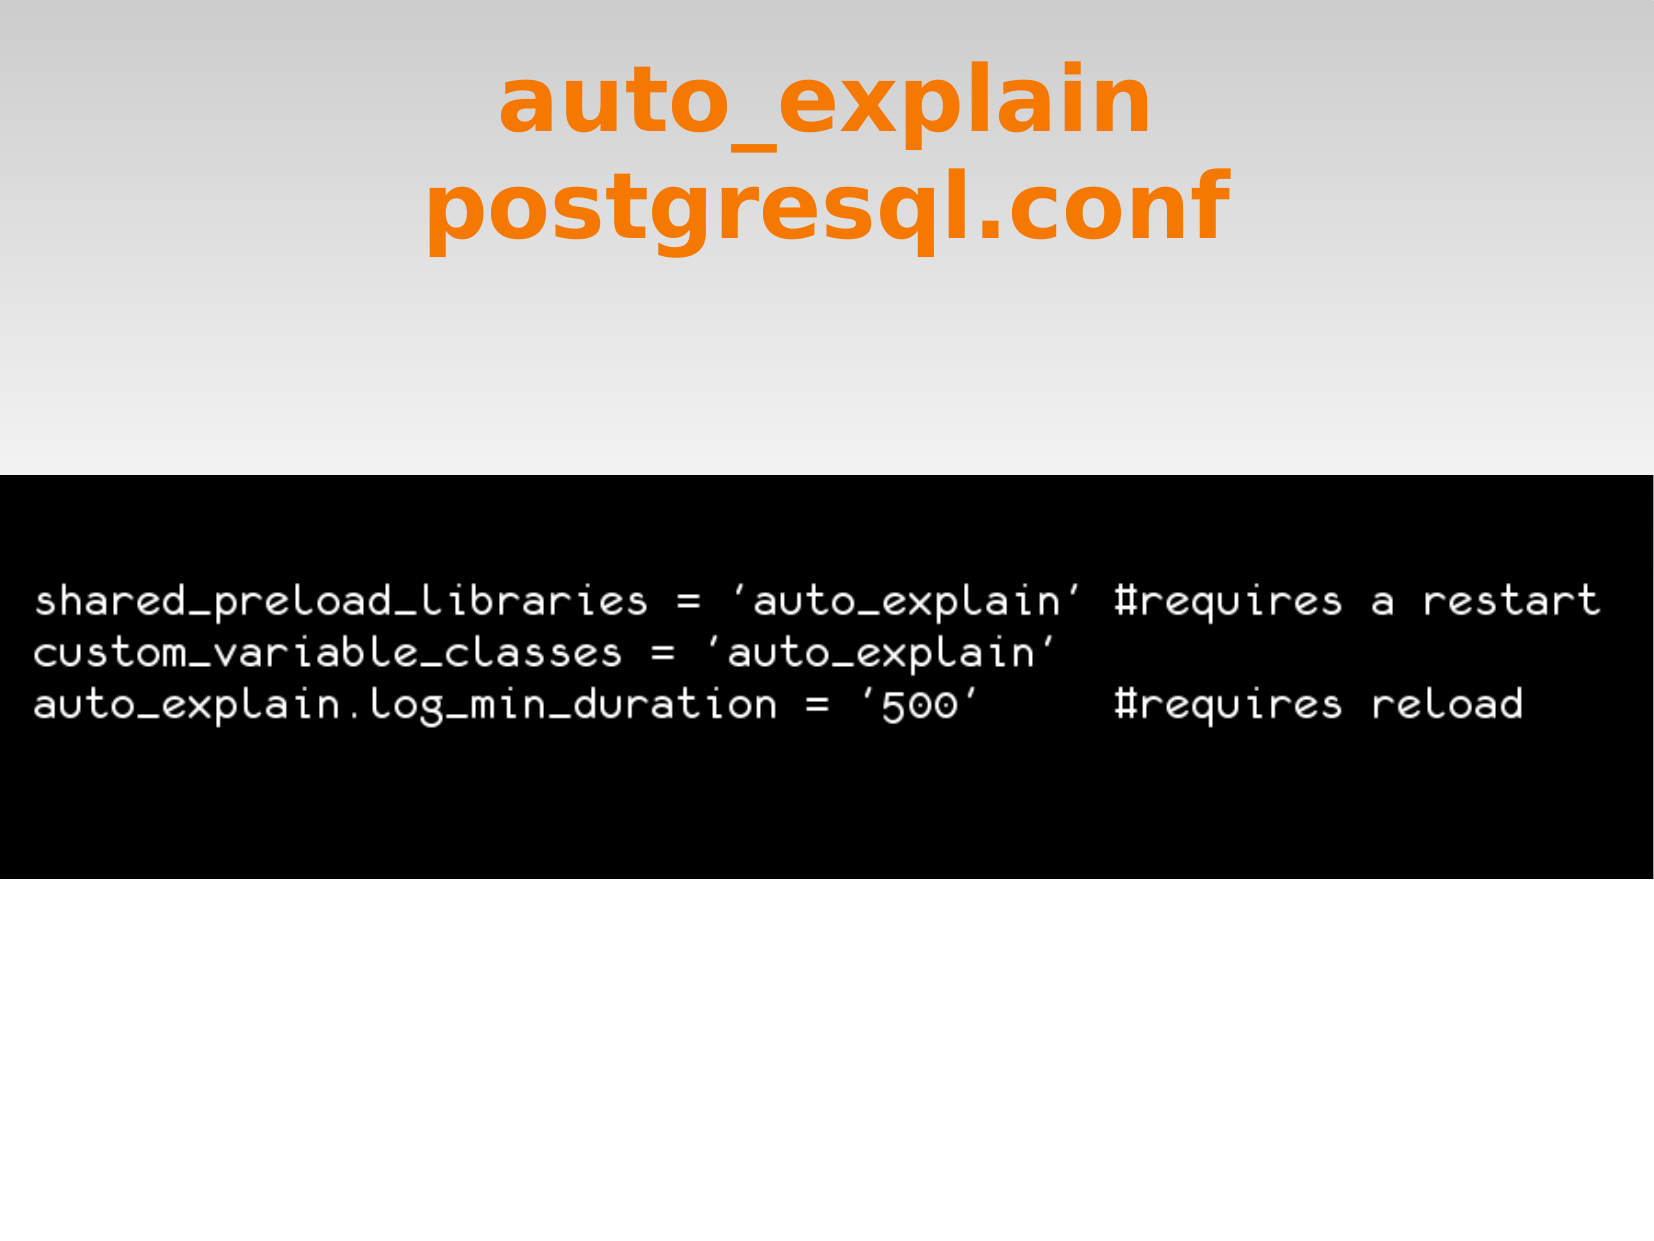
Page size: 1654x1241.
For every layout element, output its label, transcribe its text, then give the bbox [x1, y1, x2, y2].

picture [0, 475, 1654, 879]
title auto_explain postgresql.conf [82, 45, 1571, 261]
